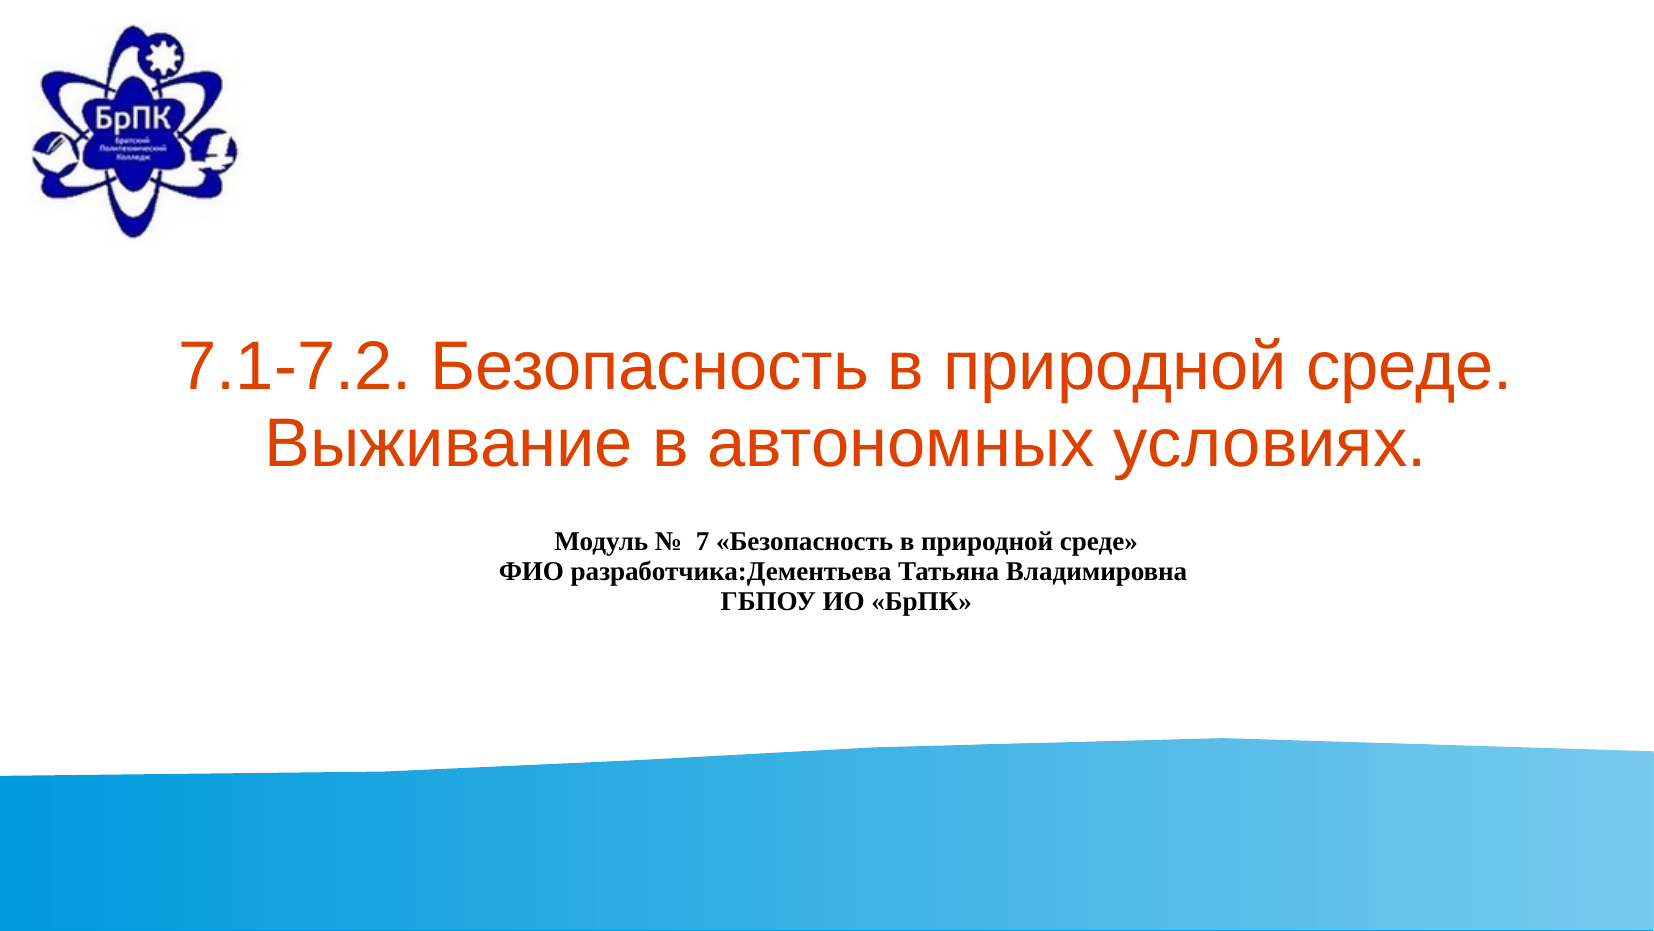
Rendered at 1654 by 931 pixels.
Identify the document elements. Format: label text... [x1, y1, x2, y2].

title 7.1-7.2. Безопасность в природной среде. Выживание в автономных условиях. Модуль № 7 «Безопасность в природной среде» ФИО разработчика:Дементьева Татьяна Владимировна ГБПОУ ИО «БрПК» [108, 326, 1585, 617]
picture [25, 22, 245, 242]
